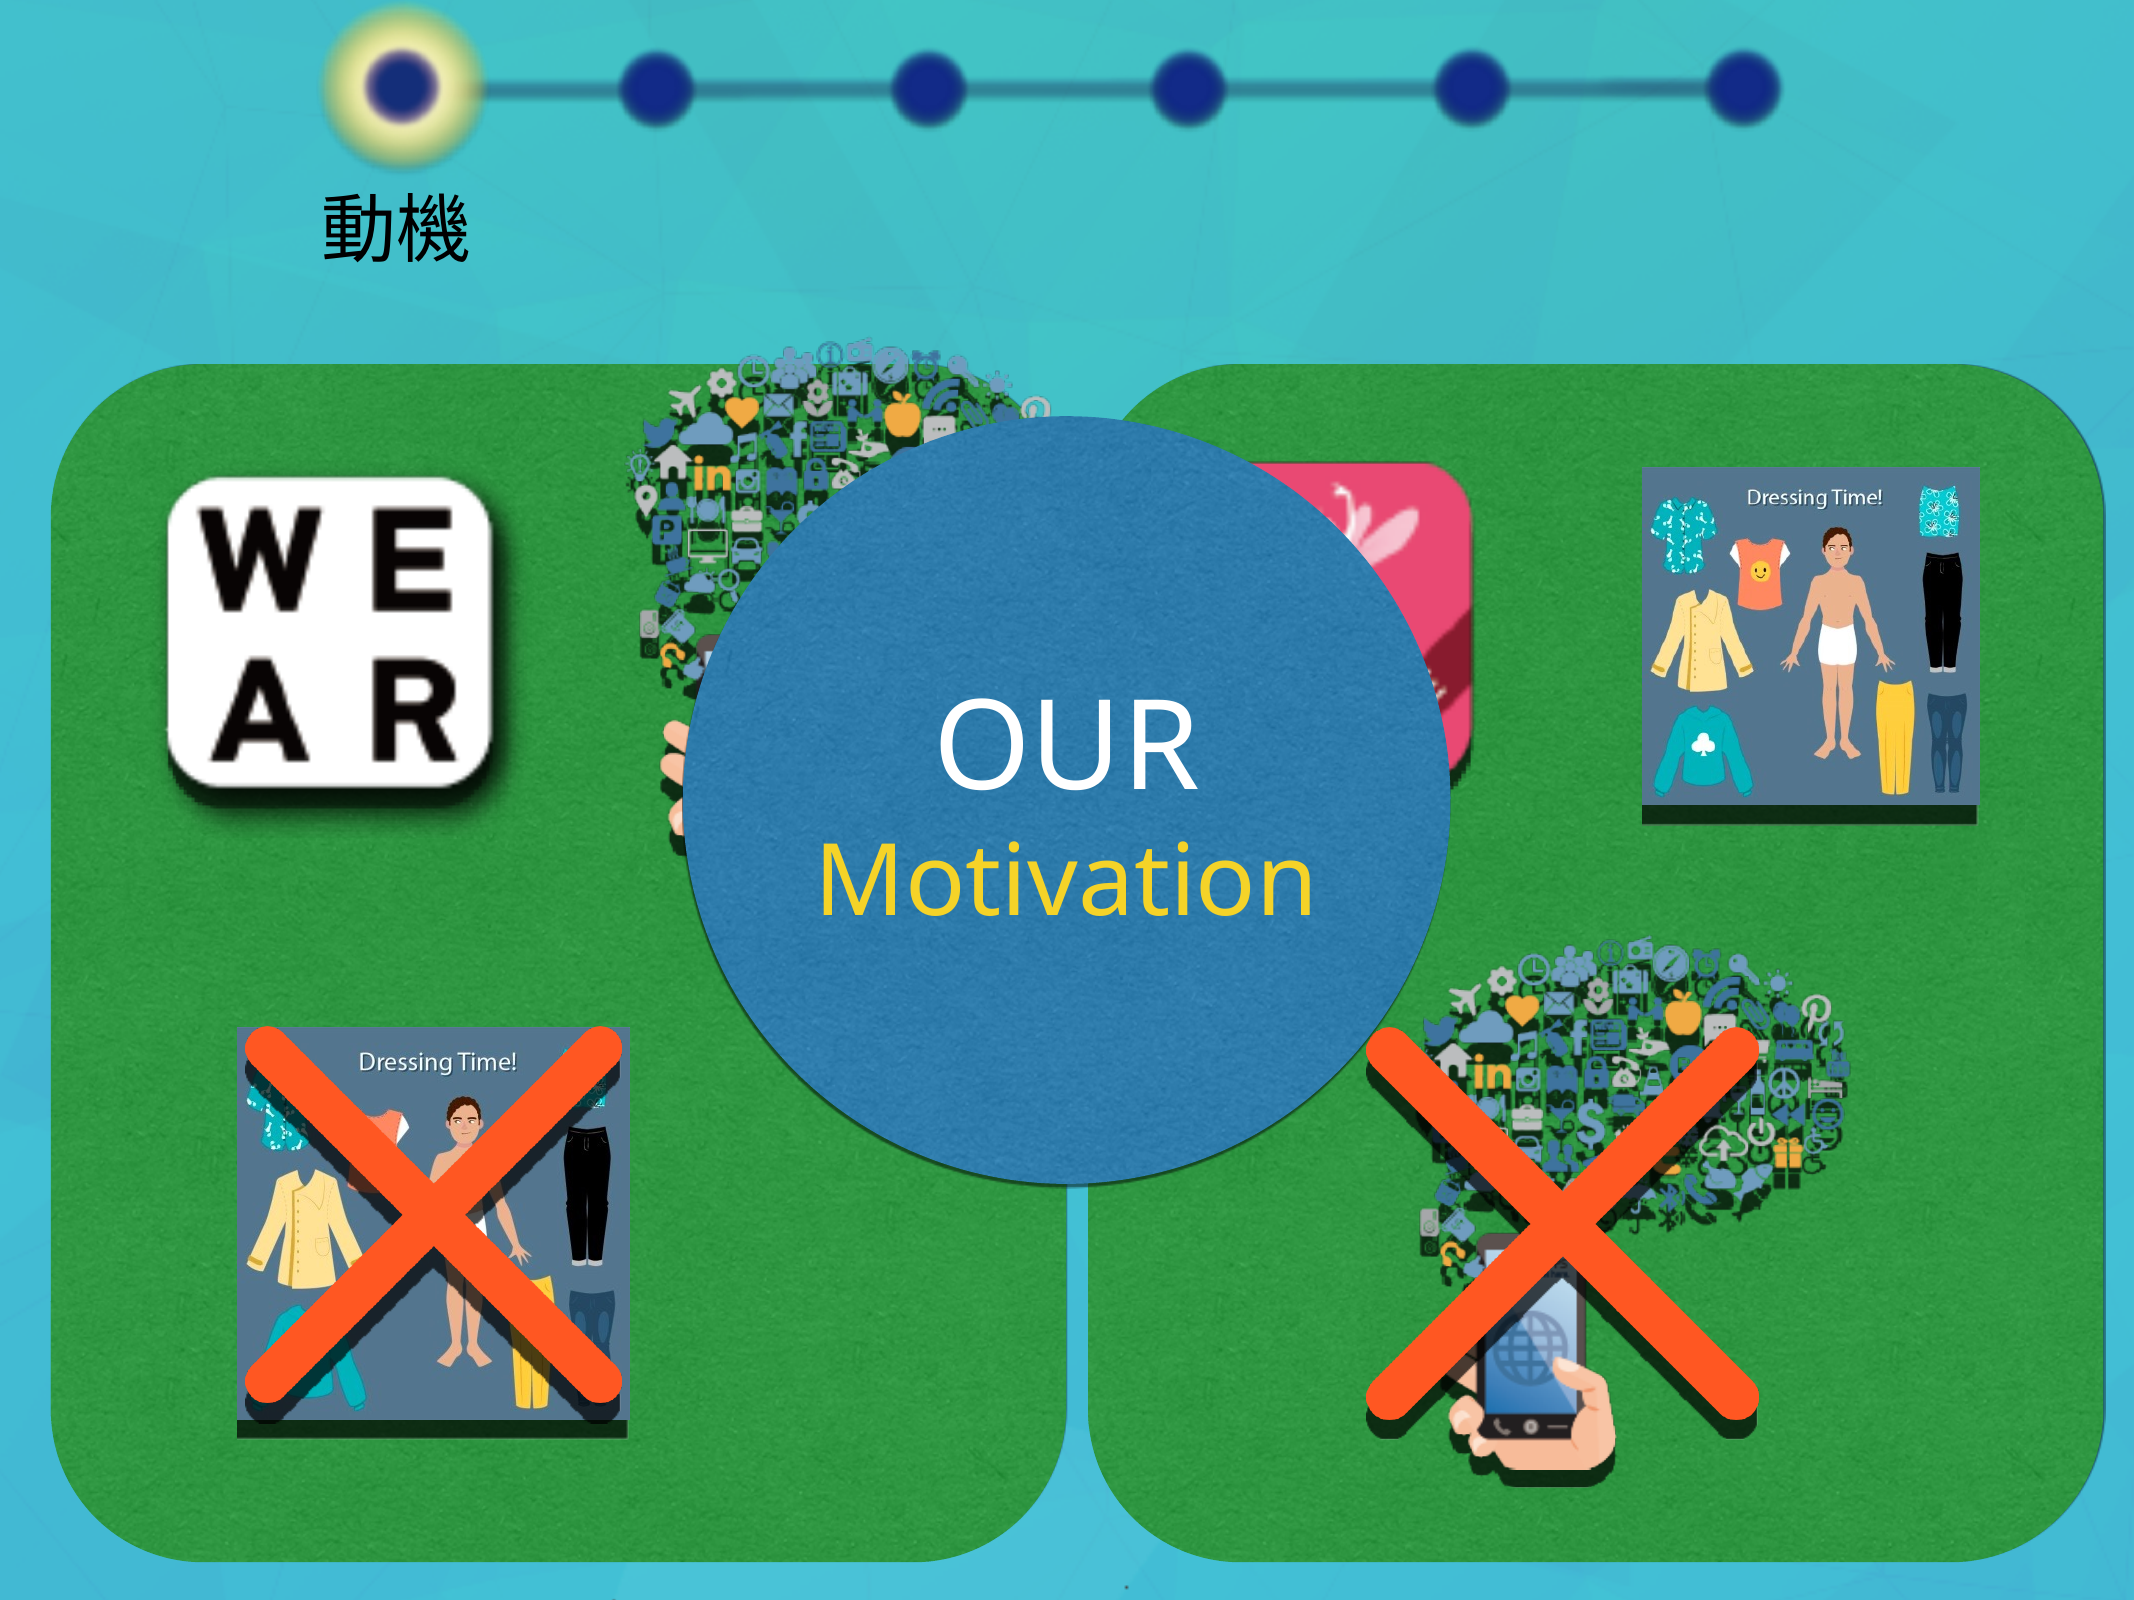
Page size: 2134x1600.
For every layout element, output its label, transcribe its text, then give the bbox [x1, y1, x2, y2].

text_box 動機 [313, 173, 480, 280]
text_box OUR Motivation [682, 416, 1451, 1184]
text_box [1088, 364, 2104, 1563]
text_box [50, 819, 1067, 1563]
text_box [1861, 805, 1976, 824]
text_box [69, 364, 570, 444]
picture [0, 0, 2134, 1600]
